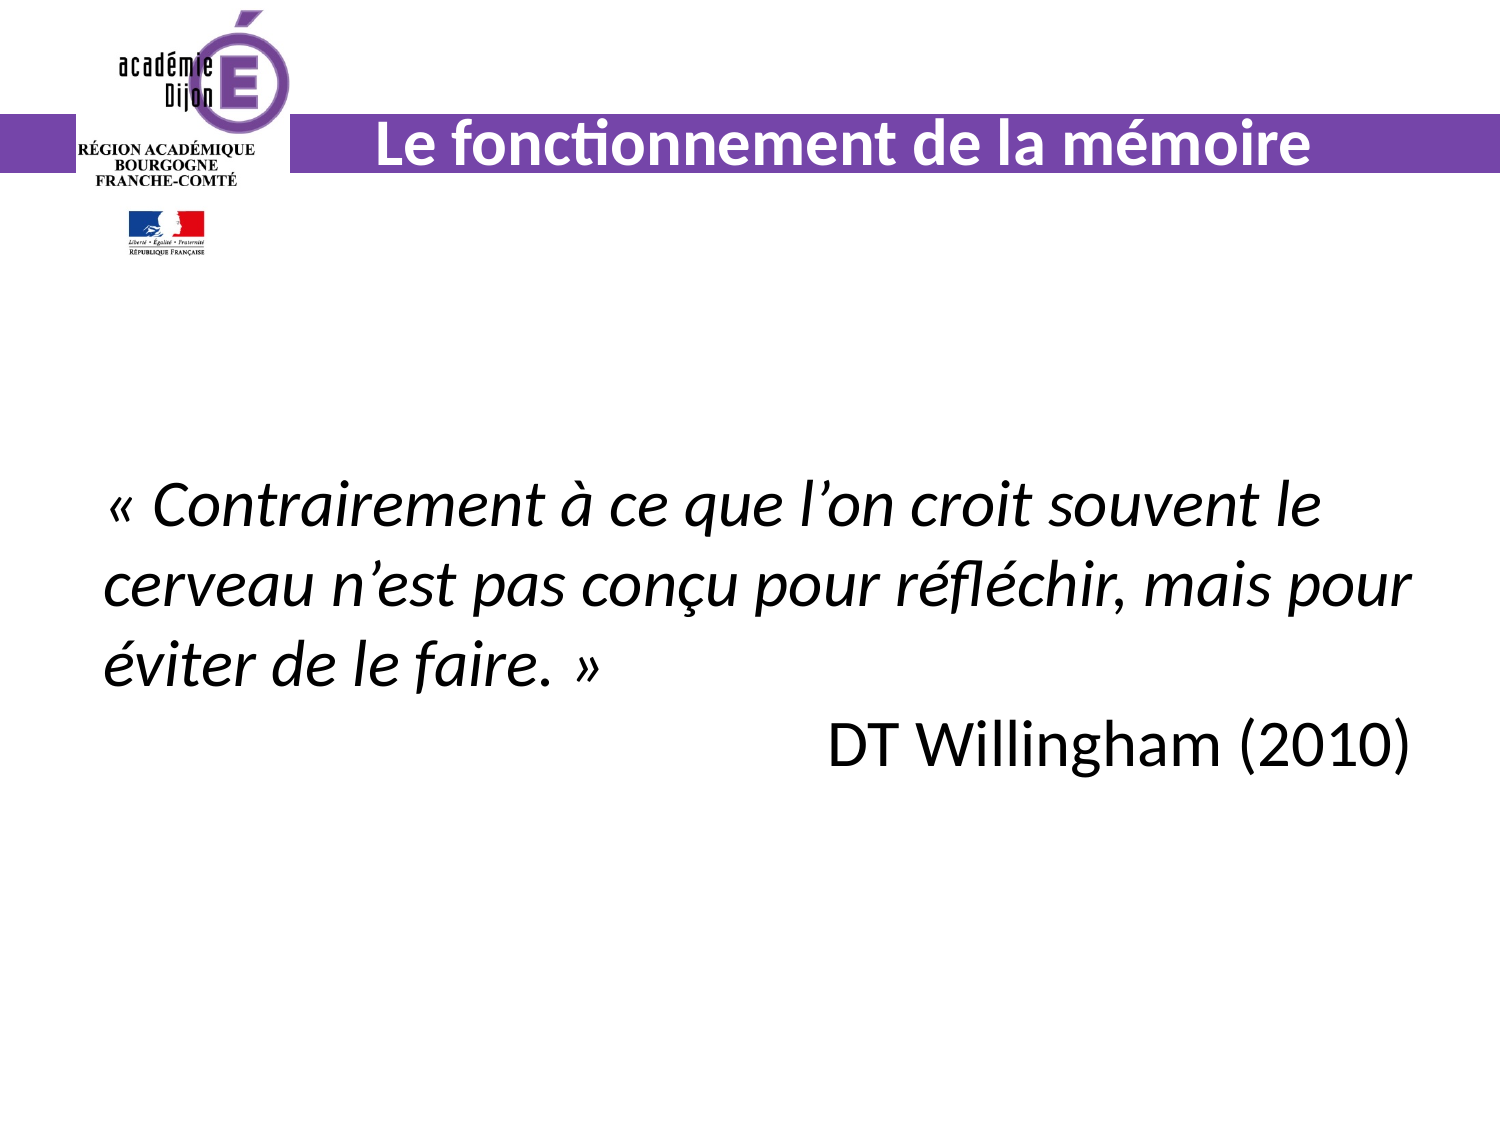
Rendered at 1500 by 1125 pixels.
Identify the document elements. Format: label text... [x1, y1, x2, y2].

title Le fonctionnement de la mémoire [360, 45, 1426, 233]
text_box « Contrairement à ce que l’on croit souvent le cerveau n’est pas conçu pour réfléchir, mais pour éviter de le faire. » DT Willingham (2010) [88, 452, 1444, 791]
